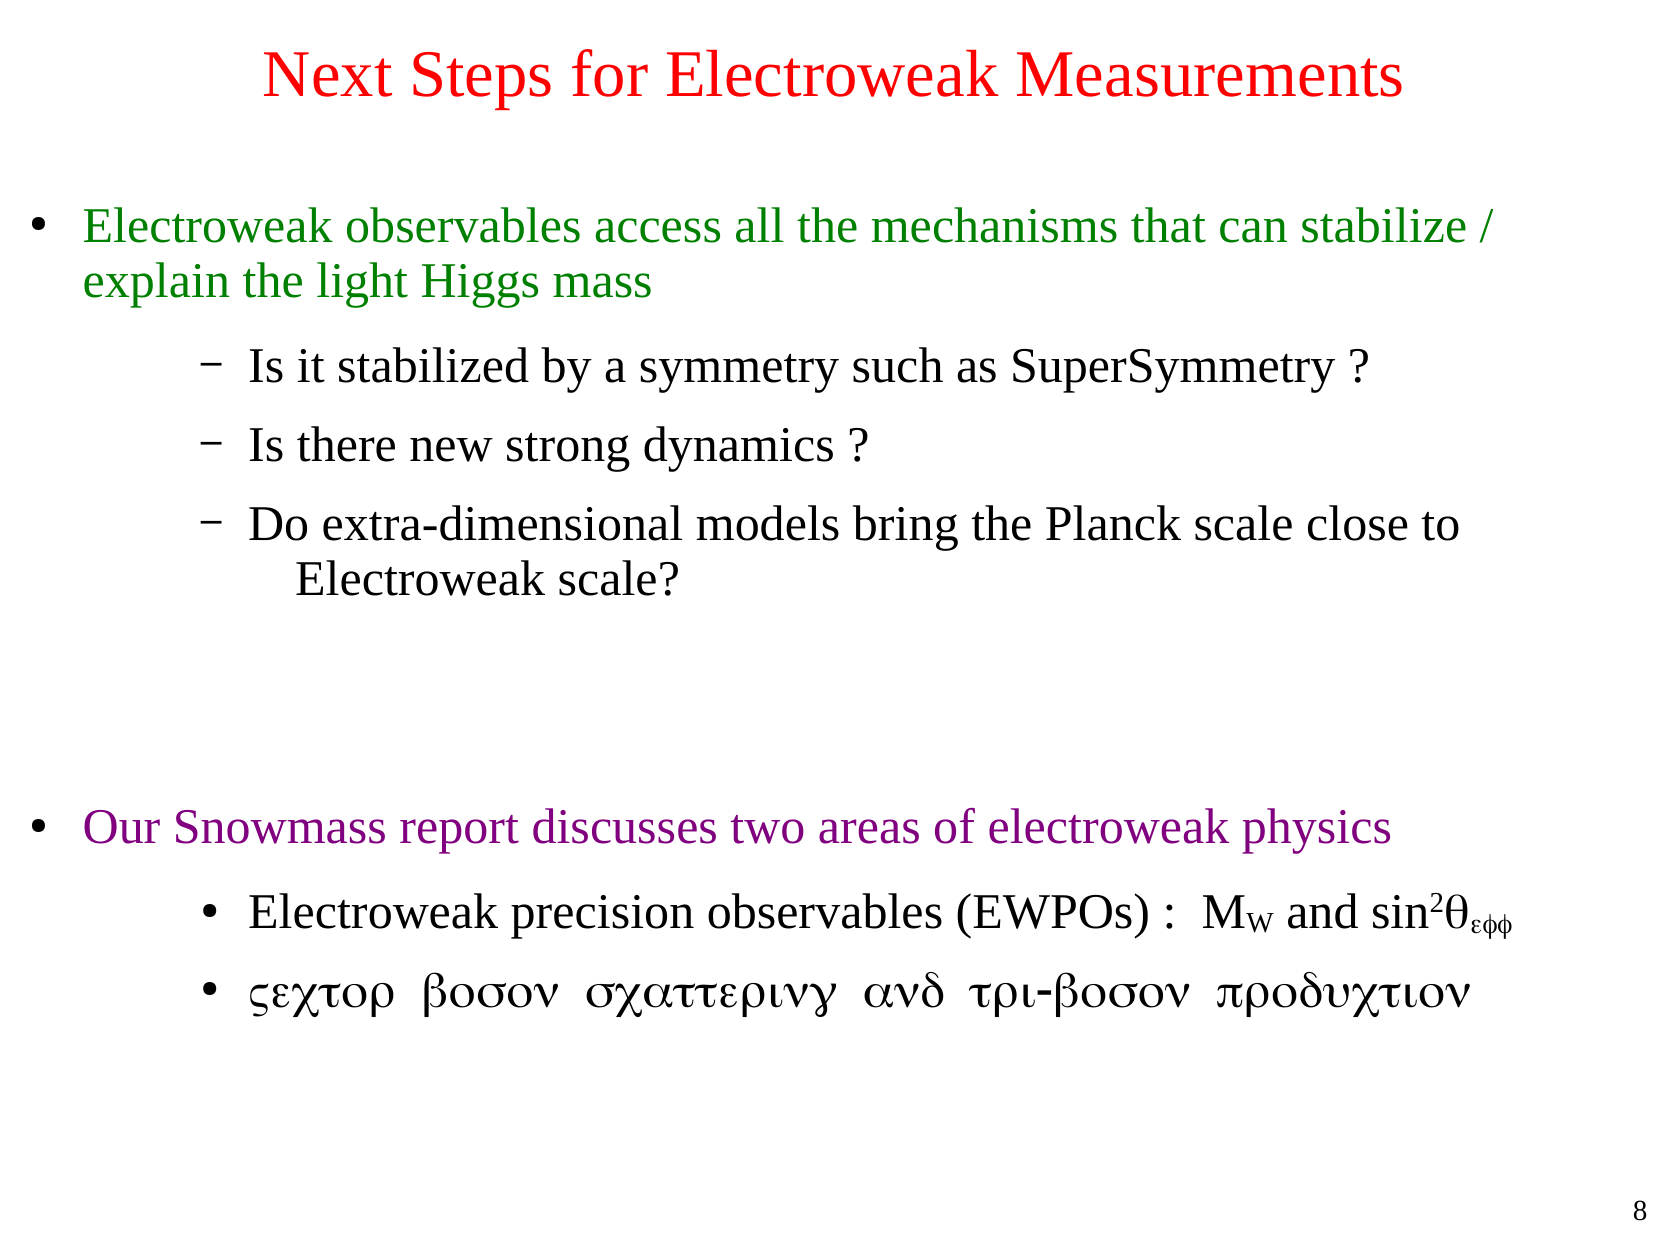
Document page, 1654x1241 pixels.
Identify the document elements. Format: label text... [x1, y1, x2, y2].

list Electroweak observables access all the mechanisms that can stabilize / explain the light Higgs mass Is it stabilized by a symmetry such as SuperSymmetry ? Is there new strong dynamics ? Do extra-dimensional models bring the Planck scale close to Electroweak scale? Our Snowmass report discusses two areas of electroweak physics Electroweak precision observables (EWPOs) : MW and sin2θeff Vector boson scattering and tri-boson production [11, 197, 1647, 1208]
title Next Steps for Electroweak Measurements [128, 5, 1541, 144]
